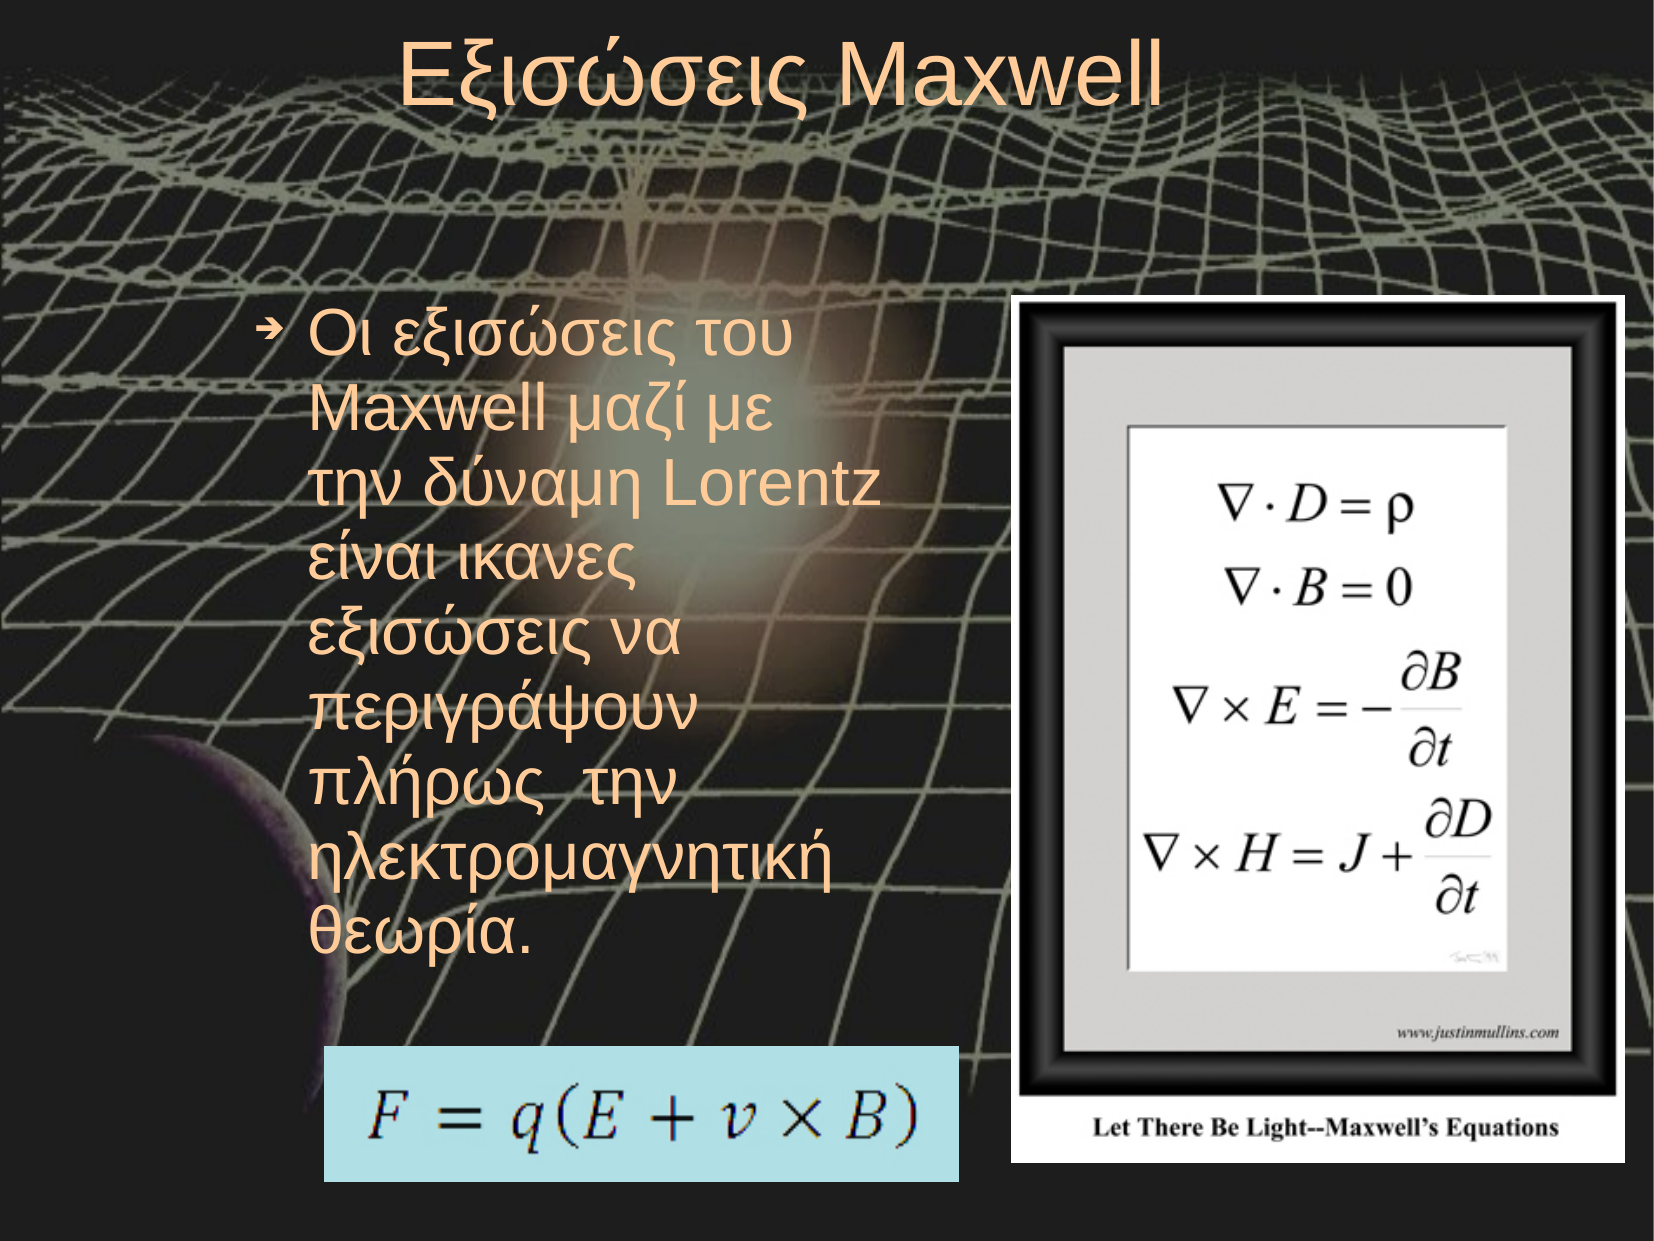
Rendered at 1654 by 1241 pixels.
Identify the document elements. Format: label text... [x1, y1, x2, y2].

picture [0, 0, 1654, 1241]
title Εξισώσεις Maxwell [88, 0, 1477, 178]
list Οι εξισώσεις του Maxwell μαζί με την δύναμη Lorentz είναι ικανες εξισώσεις να περιγράψουν πλήρως την ηλεκτρομαγνητική θεωρία. [236, 295, 886, 1080]
